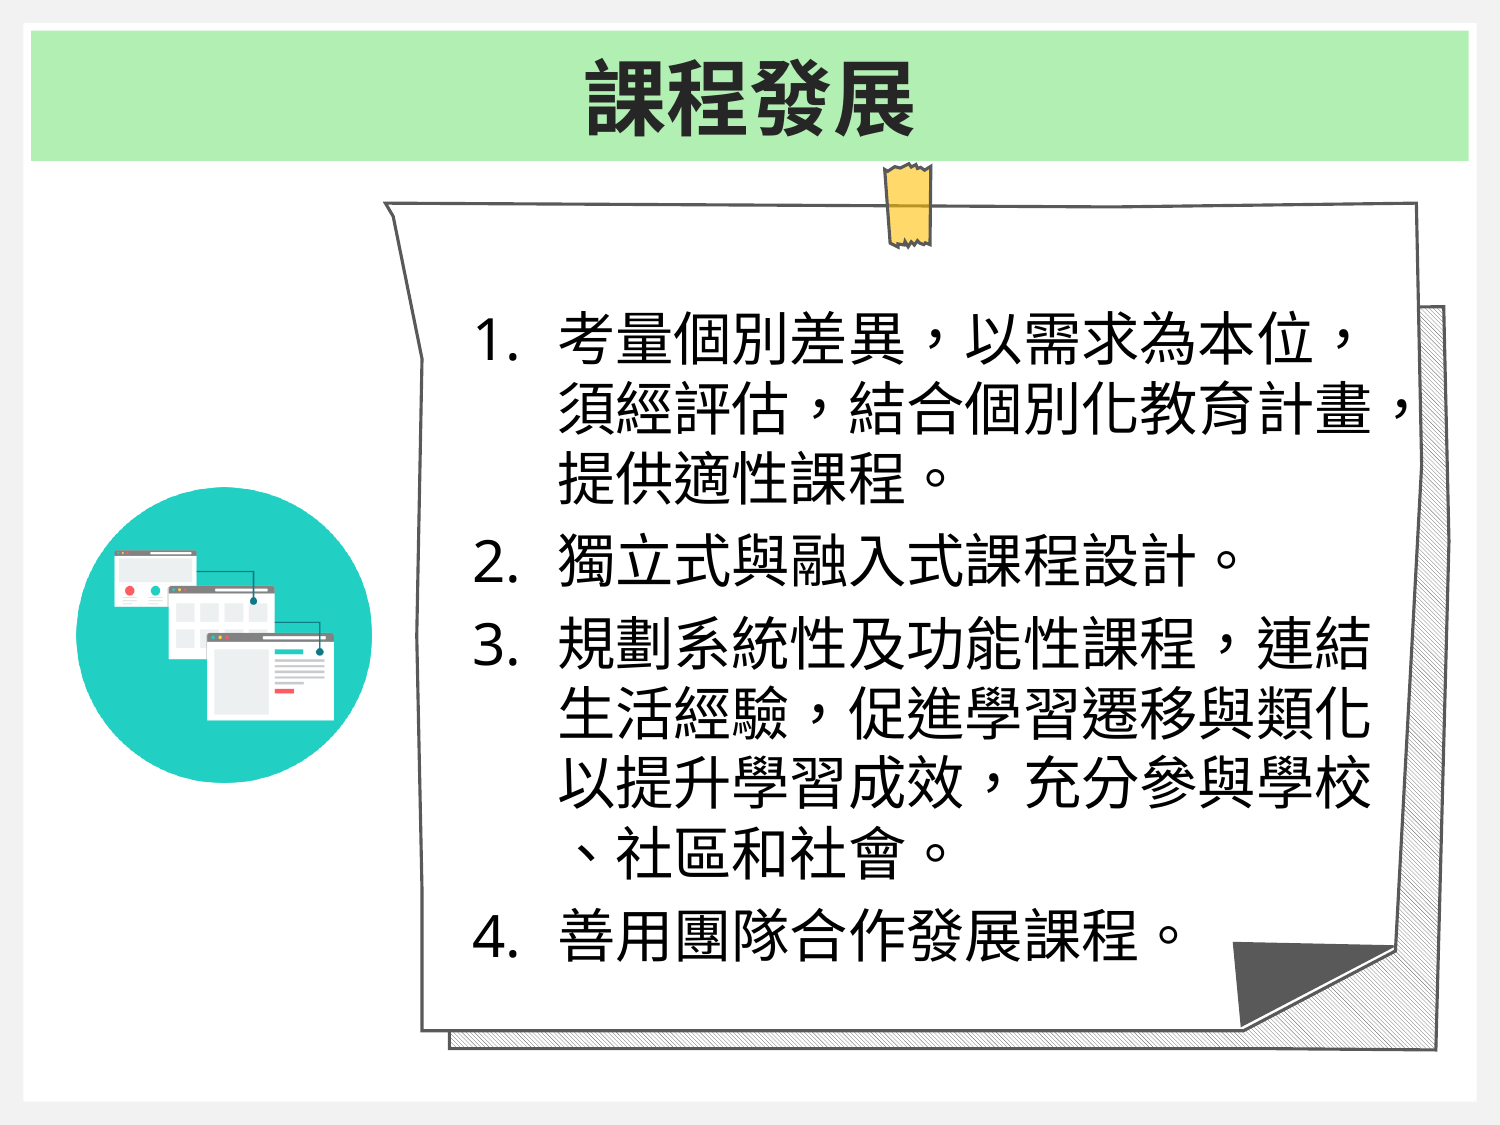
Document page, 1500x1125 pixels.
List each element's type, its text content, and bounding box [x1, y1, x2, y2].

picture [76, 487, 372, 783]
text_box 課程發展 [31, 30, 1469, 161]
text_box 考量個別差異，以需求為本位，須經評估，結合個別化教育計畫，提供適性課程。 獨立式與融入式課程設計。 規劃系統性及功能性課程，連結生活經驗，促進學習遷移與類化以提升學習成效，充分參與學校 、社區和社會。 善用團隊合作發展課程。 [457, 294, 1404, 977]
text_box [385, 163, 1449, 1050]
